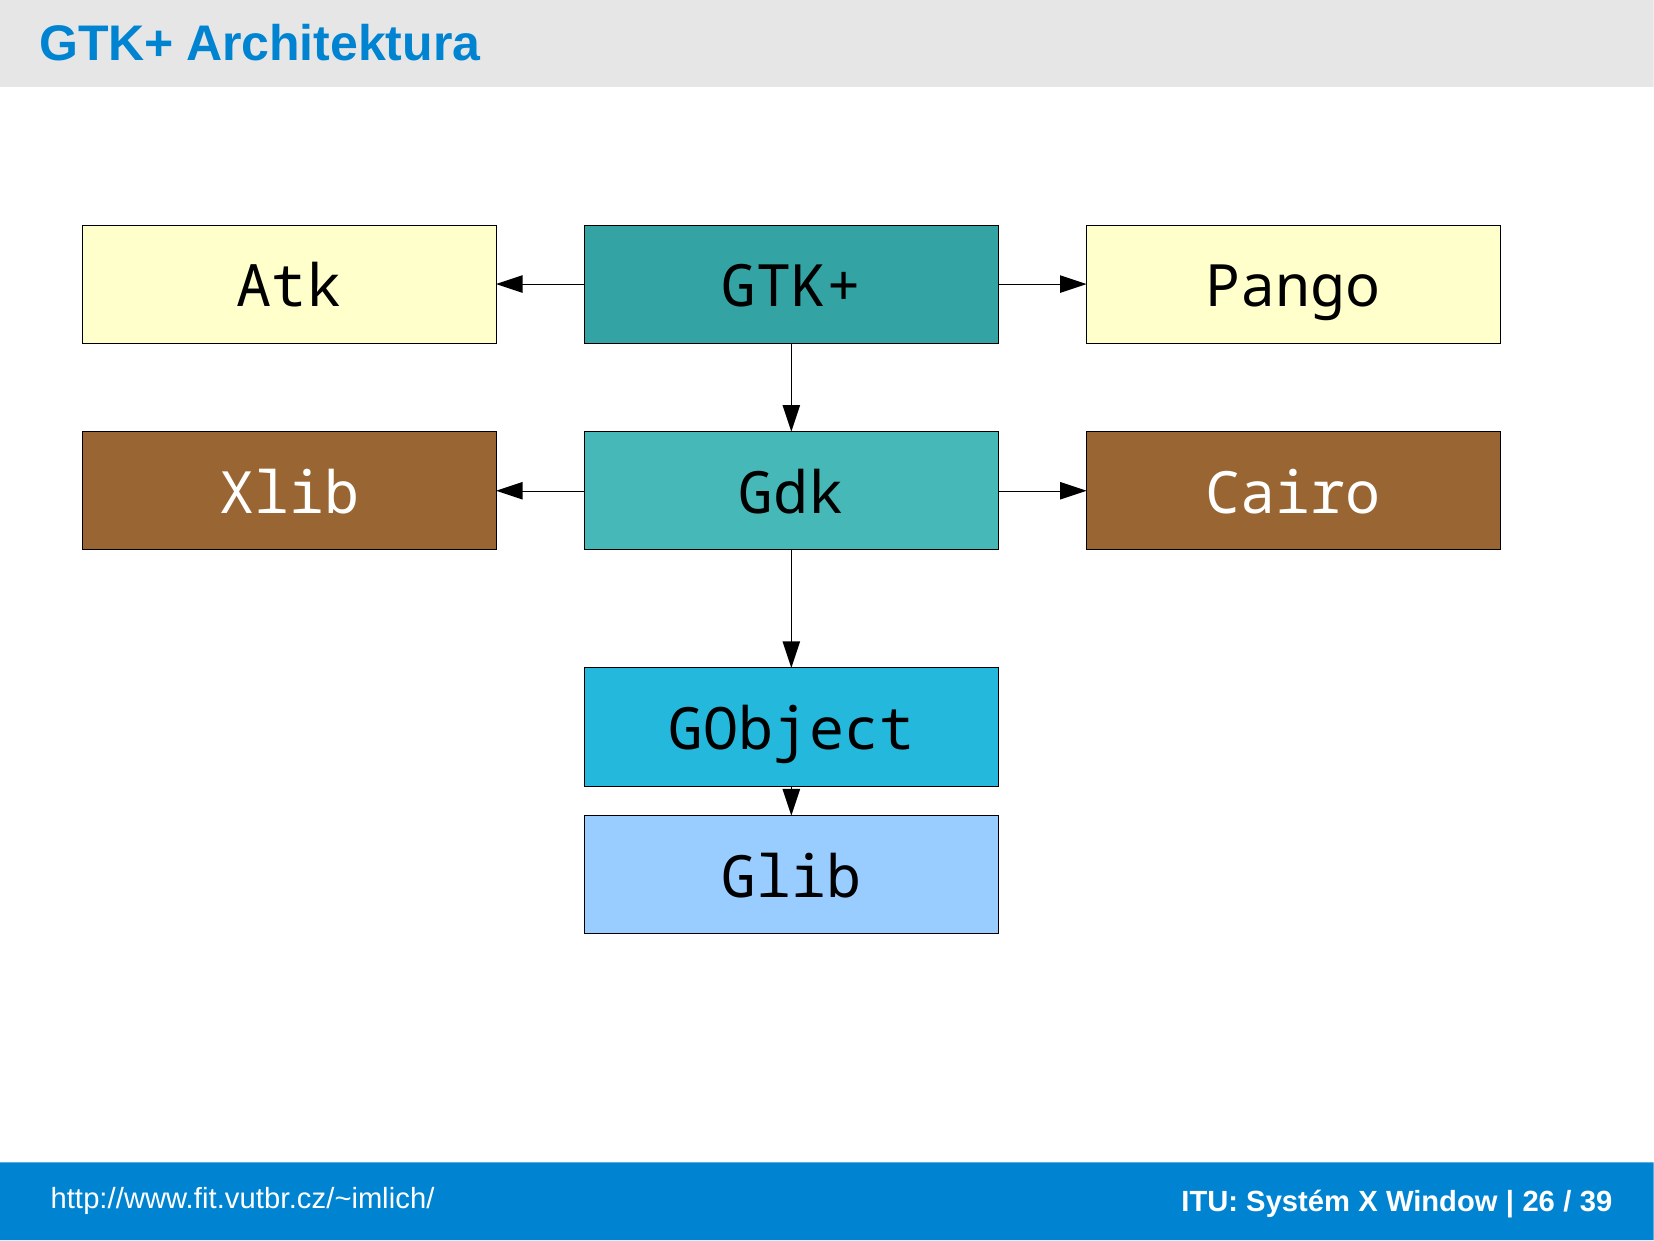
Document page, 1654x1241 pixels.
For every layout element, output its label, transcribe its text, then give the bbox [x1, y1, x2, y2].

text_box GTK+ [584, 225, 999, 344]
text_box Cairo [1086, 431, 1501, 550]
title GTK+ Architektura [39, 5, 1615, 81]
text_box Glib [584, 815, 999, 934]
text_box Pango [1086, 225, 1501, 344]
text_box Atk [82, 225, 497, 344]
text_box GObject [584, 667, 999, 787]
text_box Xlib [82, 431, 497, 550]
text_box Gdk [584, 431, 999, 550]
